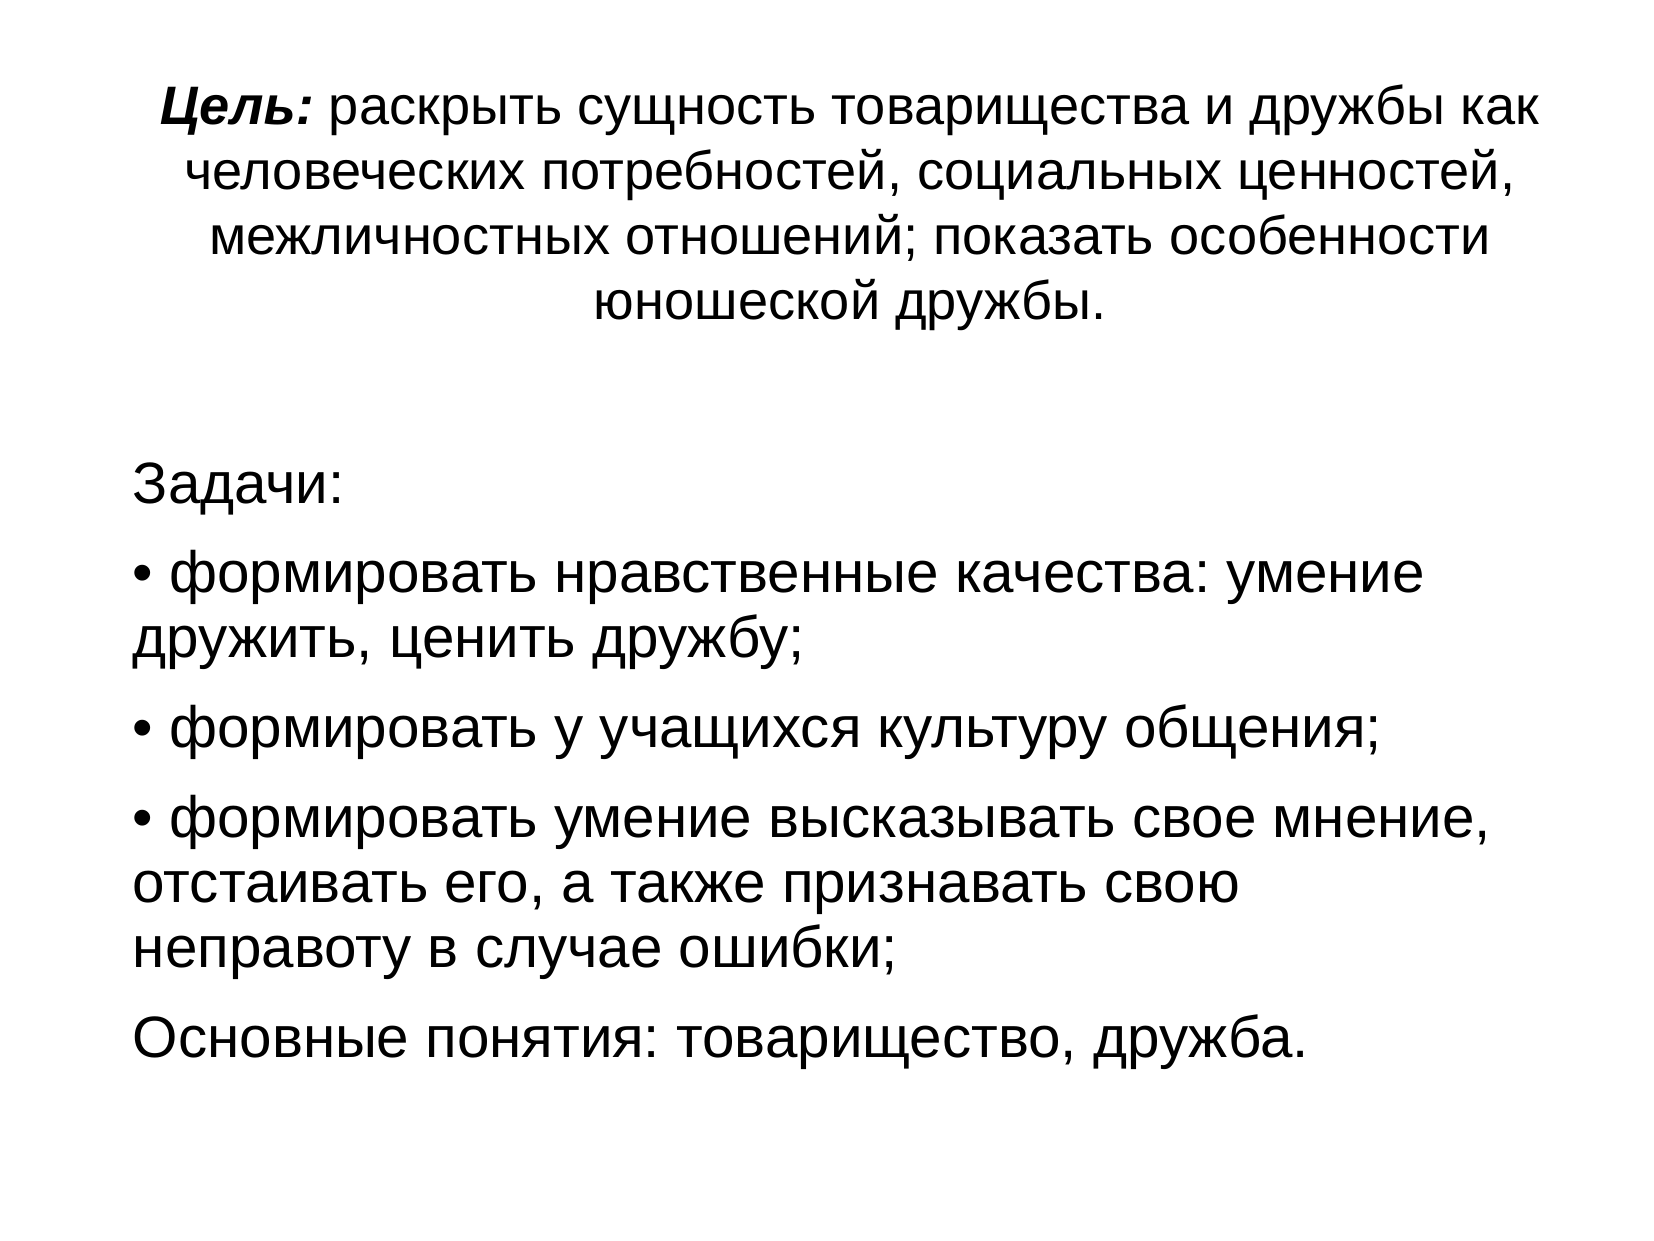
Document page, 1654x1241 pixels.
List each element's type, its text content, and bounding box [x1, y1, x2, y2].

title Цель: раскрыть сущность товарищества и дружбы как человеческих потребностей, социальных ценностей, межличностных отношений; показать особенности юношеской дружбы. [106, 70, 1595, 314]
text_box Задачи: • формировать нравственные качества: умение дружить, ценить дружбу; • формировать у учащихся культуру общения; • формировать умение высказывать свое мнение, отстаивать его, а также признавать свою неправоту в случае ошибки; Основные понятия: товарищество, дружба. [118, 442, 1536, 1165]
